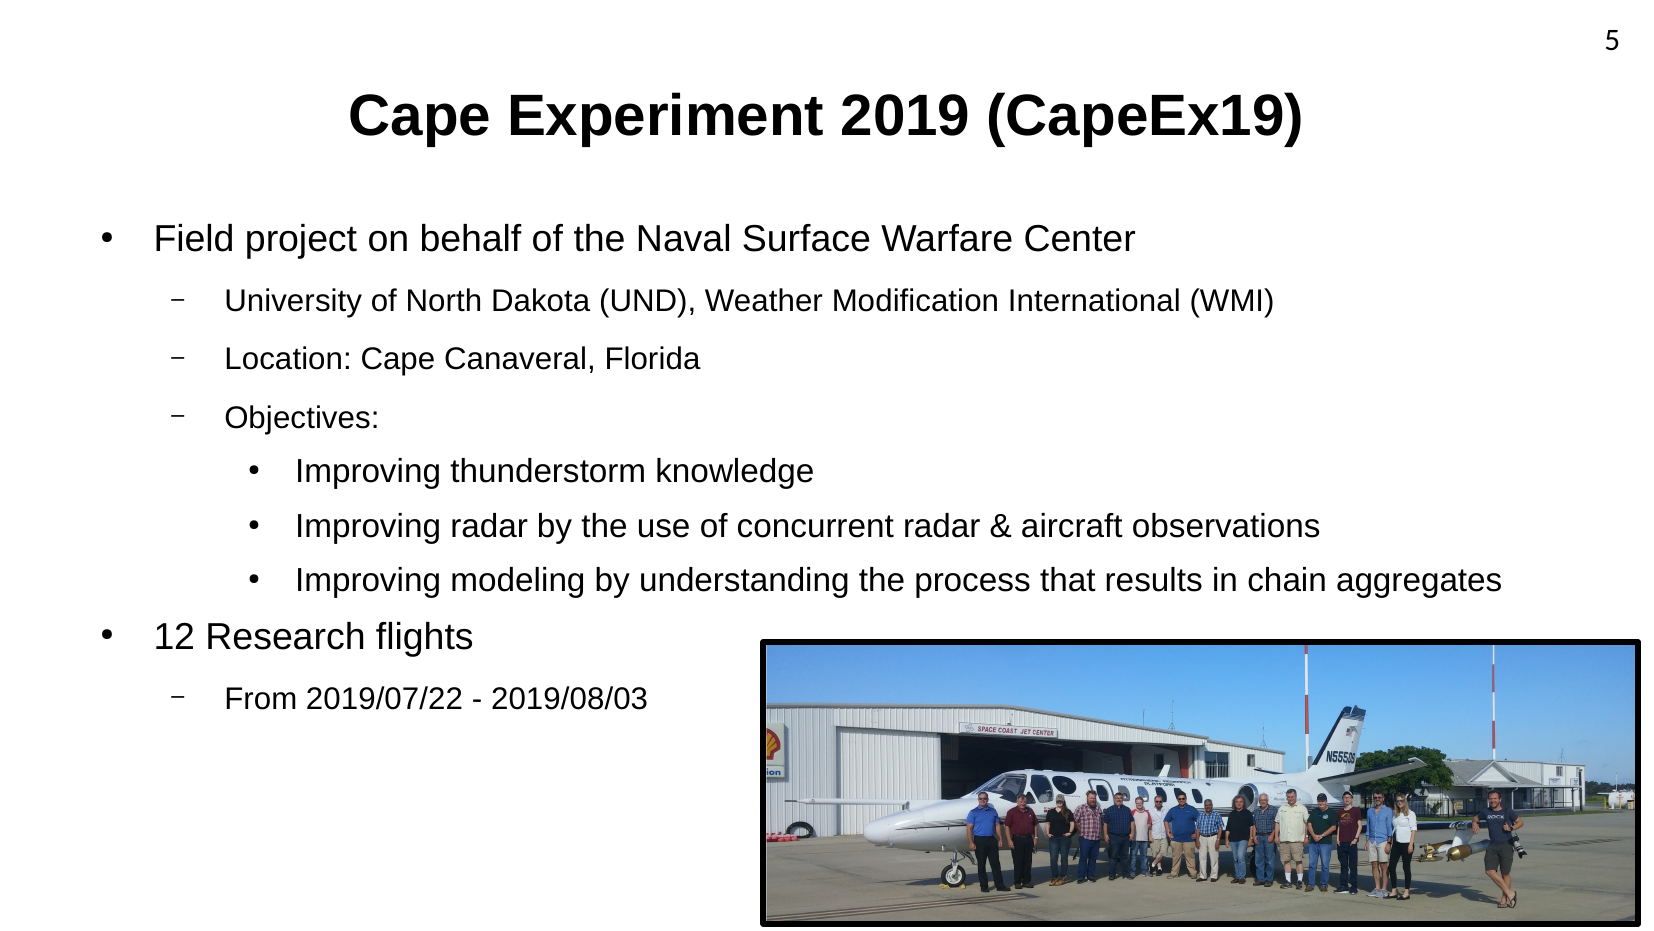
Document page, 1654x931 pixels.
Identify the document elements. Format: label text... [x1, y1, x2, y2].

title Cape Experiment 2019 (CapeEx19) [82, 37, 1571, 193]
picture [766, 645, 1636, 921]
list Field project on behalf of the Naval Surface Warfare Center University of North Dakota (UND), Weather Modification International (WMI) Location: Cape Canaveral, Florida Objectives: Improving thunderstorm knowledge Improving radar by the use of concurrent radar & aircraft observations Improving modeling by understanding the process that results in chain aggregates 12 Research flights From 2019/07/22 - 2019/08/03 [82, 217, 1571, 758]
text_box <number> [1285, 15, 1636, 61]
